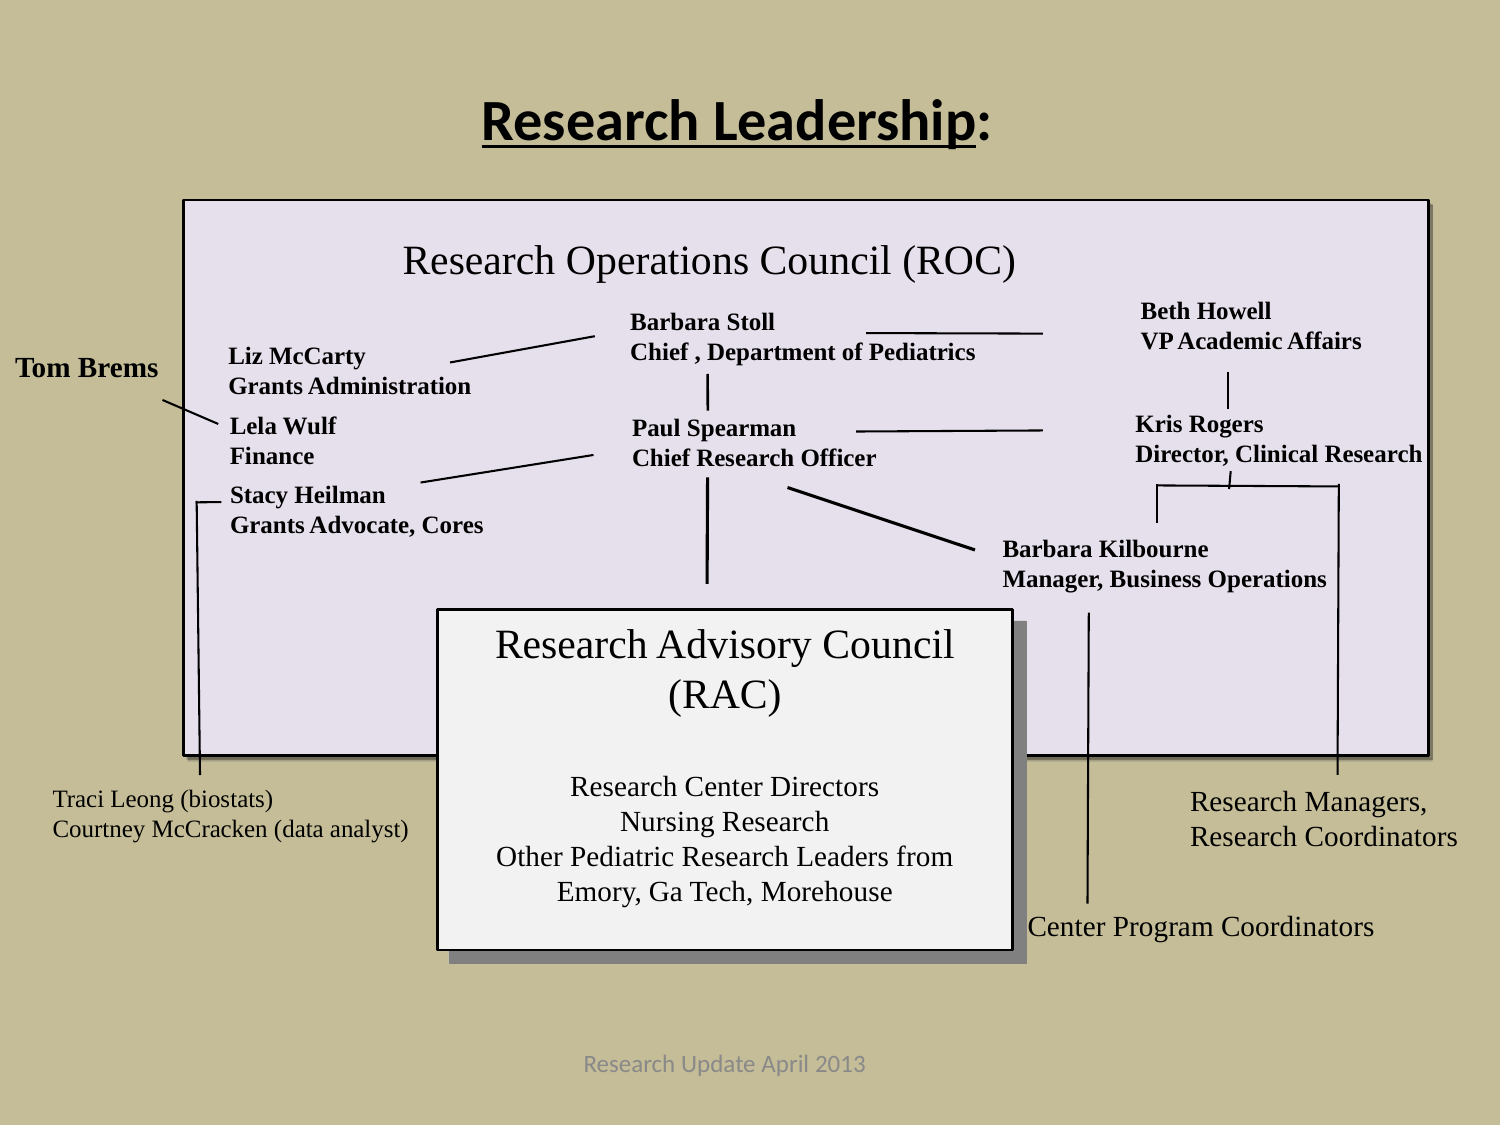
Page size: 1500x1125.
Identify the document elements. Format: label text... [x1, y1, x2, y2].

text_box Center Program Coordinators [1012, 900, 1392, 951]
text_box Tom Brems [0, 340, 175, 392]
text_box Paul Spearman Chief Research Officer [617, 403, 895, 480]
text_box Stacy Heilman Grants Advocate, Cores [215, 470, 503, 547]
text_box Kris Rogers Director, Clinical Research [1120, 399, 1442, 476]
text_box Research Leadership: [37, 75, 1450, 188]
text_box Research Managers, Research Coordinators [1175, 774, 1475, 861]
text_box [1231, 476, 1428, 755]
text_box Research Advisory Council (RAC) Research Center Directors Nursing Research Other Pediatric Research Leaders from Emory, Ga Tech, Morehouse [437, 610, 1013, 950]
text_box Traci Leong (biostats) Courtney McCracken (data analyst) [37, 774, 437, 851]
text_box [183, 411, 215, 755]
text_box Lela Wulf Finance [214, 408, 354, 478]
text_box Research Operations Council (ROC) [387, 224, 1036, 291]
text_box [183, 200, 1428, 755]
text_box Liz McCarty Grants Administration [213, 332, 490, 408]
text_box Barbara Kilbourne Manager, Business Operations [987, 525, 1337, 601]
text_box Barbara Stoll Chief , Department of Pediatrics [615, 297, 996, 374]
text_box Research Update April 2013 [487, 1037, 963, 1088]
text_box Beth Howell VP Academic Affairs [1125, 286, 1381, 398]
